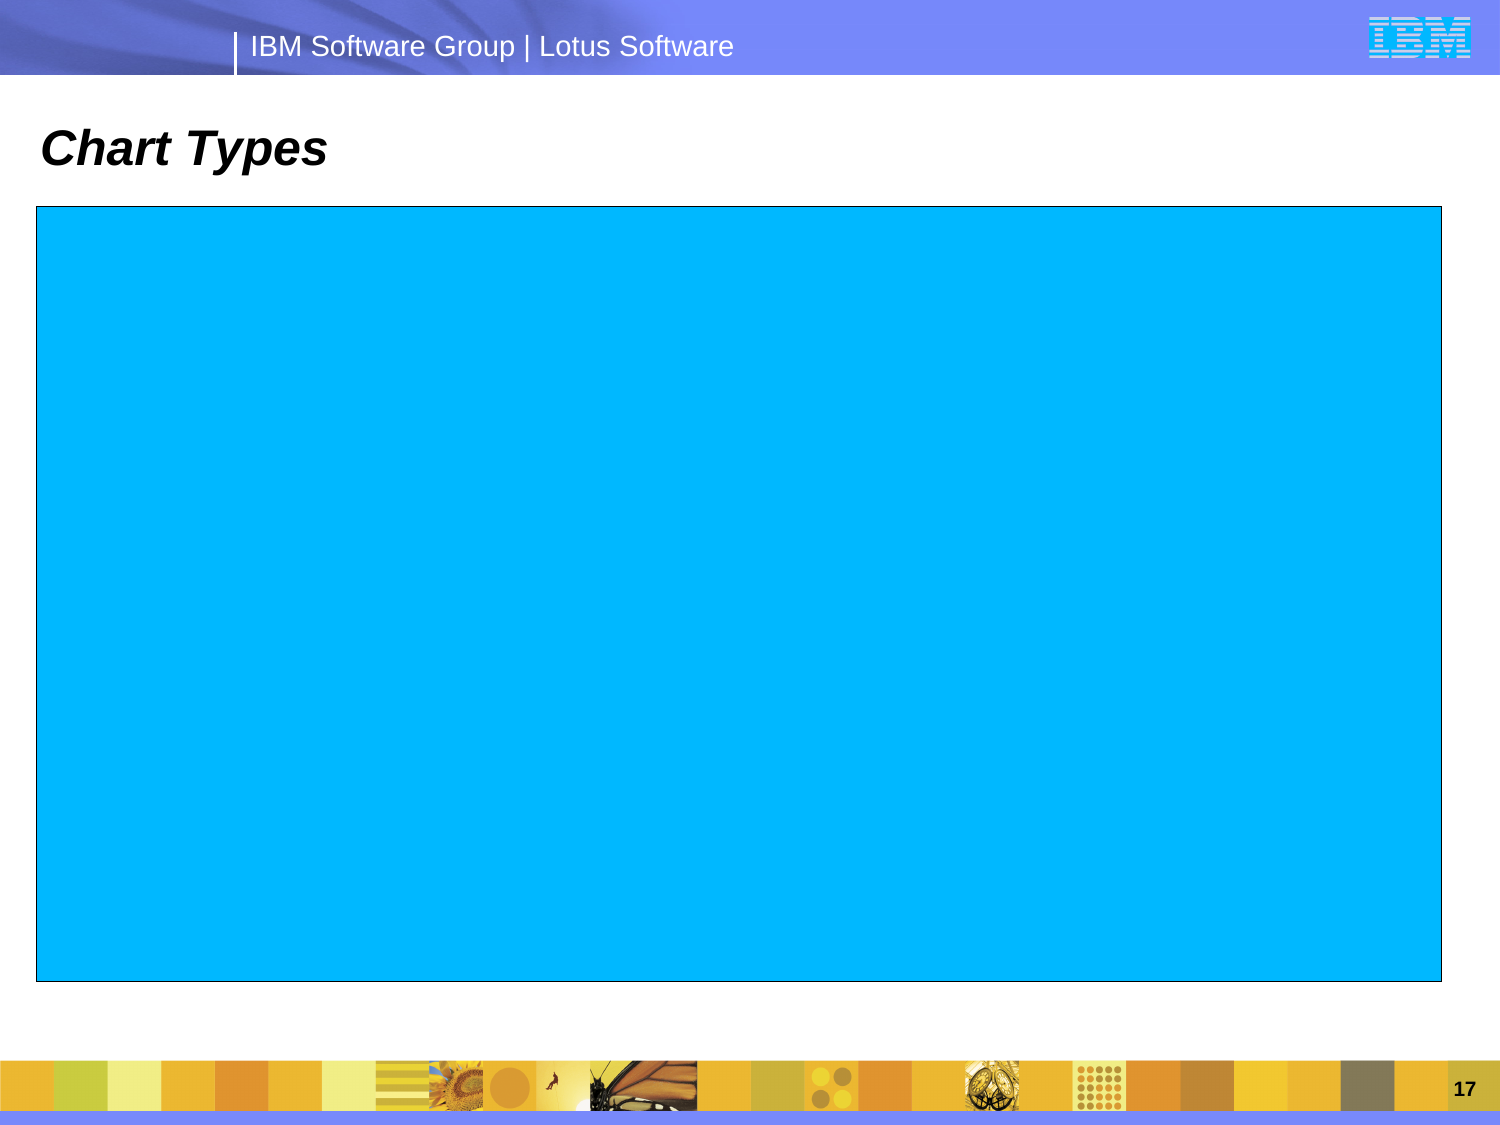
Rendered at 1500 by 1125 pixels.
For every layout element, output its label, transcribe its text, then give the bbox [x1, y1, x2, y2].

title Chart Types [25, 115, 1378, 197]
picture [0, 0, 1500, 75]
chart [36, 206, 1442, 982]
picture [0, 1060, 1500, 1111]
